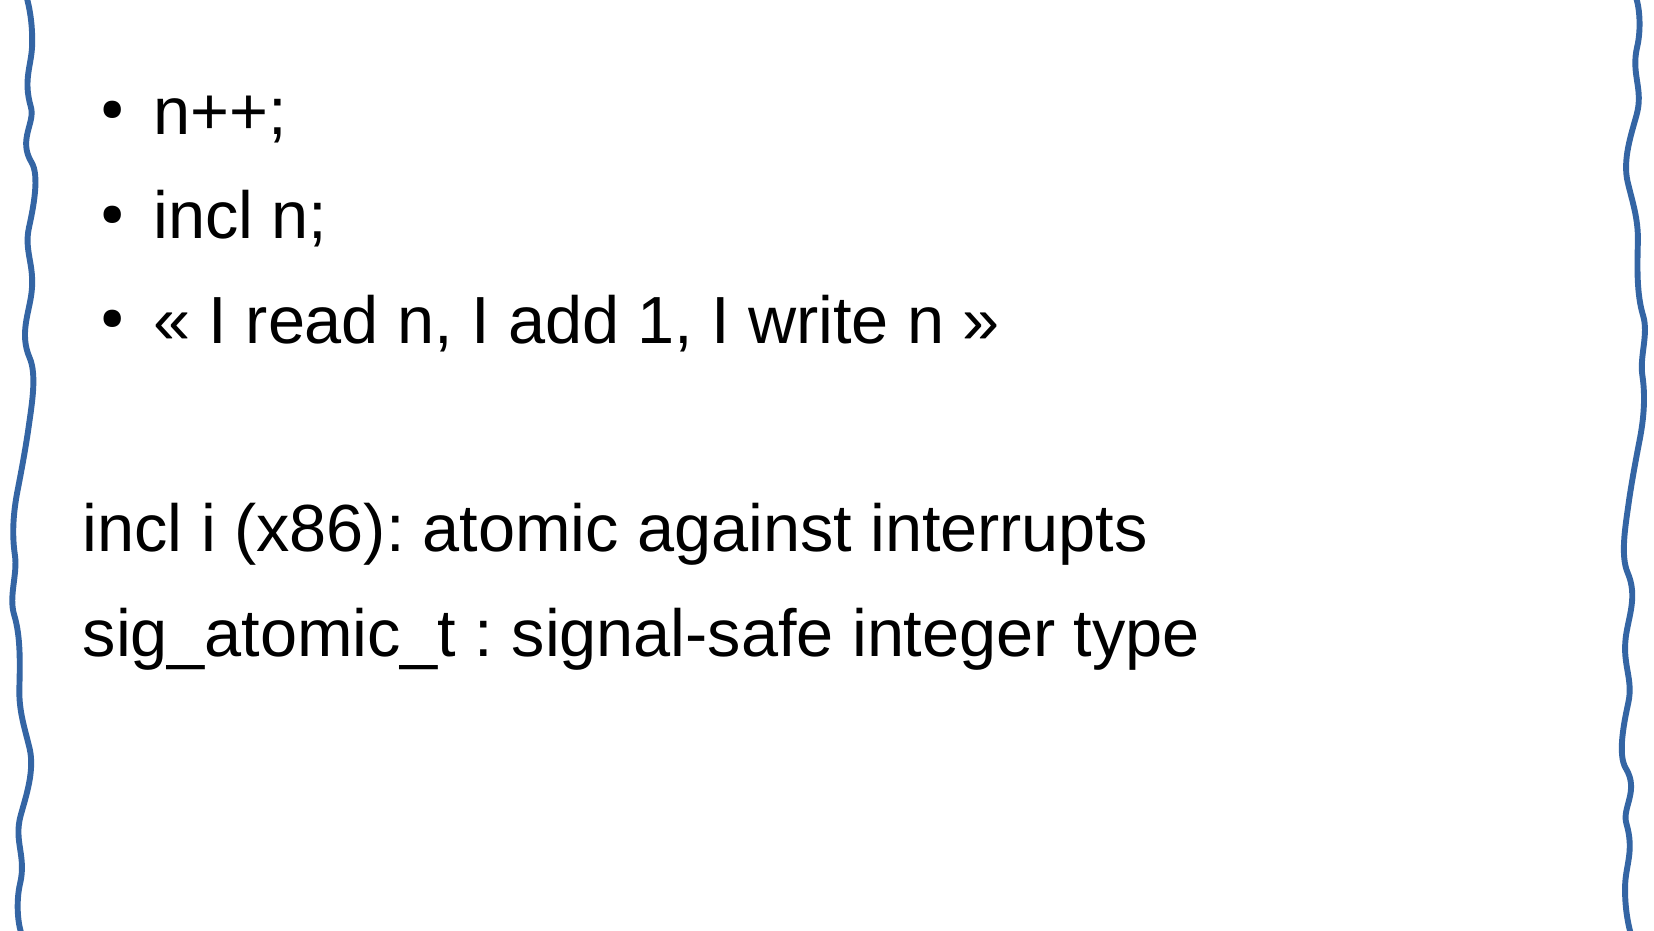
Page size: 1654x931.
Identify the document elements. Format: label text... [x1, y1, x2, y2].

list n++; incl n; « I read n, I add 1, I write n » incl i (x86): atomic against interrupts sig_atomic_t : signal-safe integer type [82, 74, 1571, 852]
